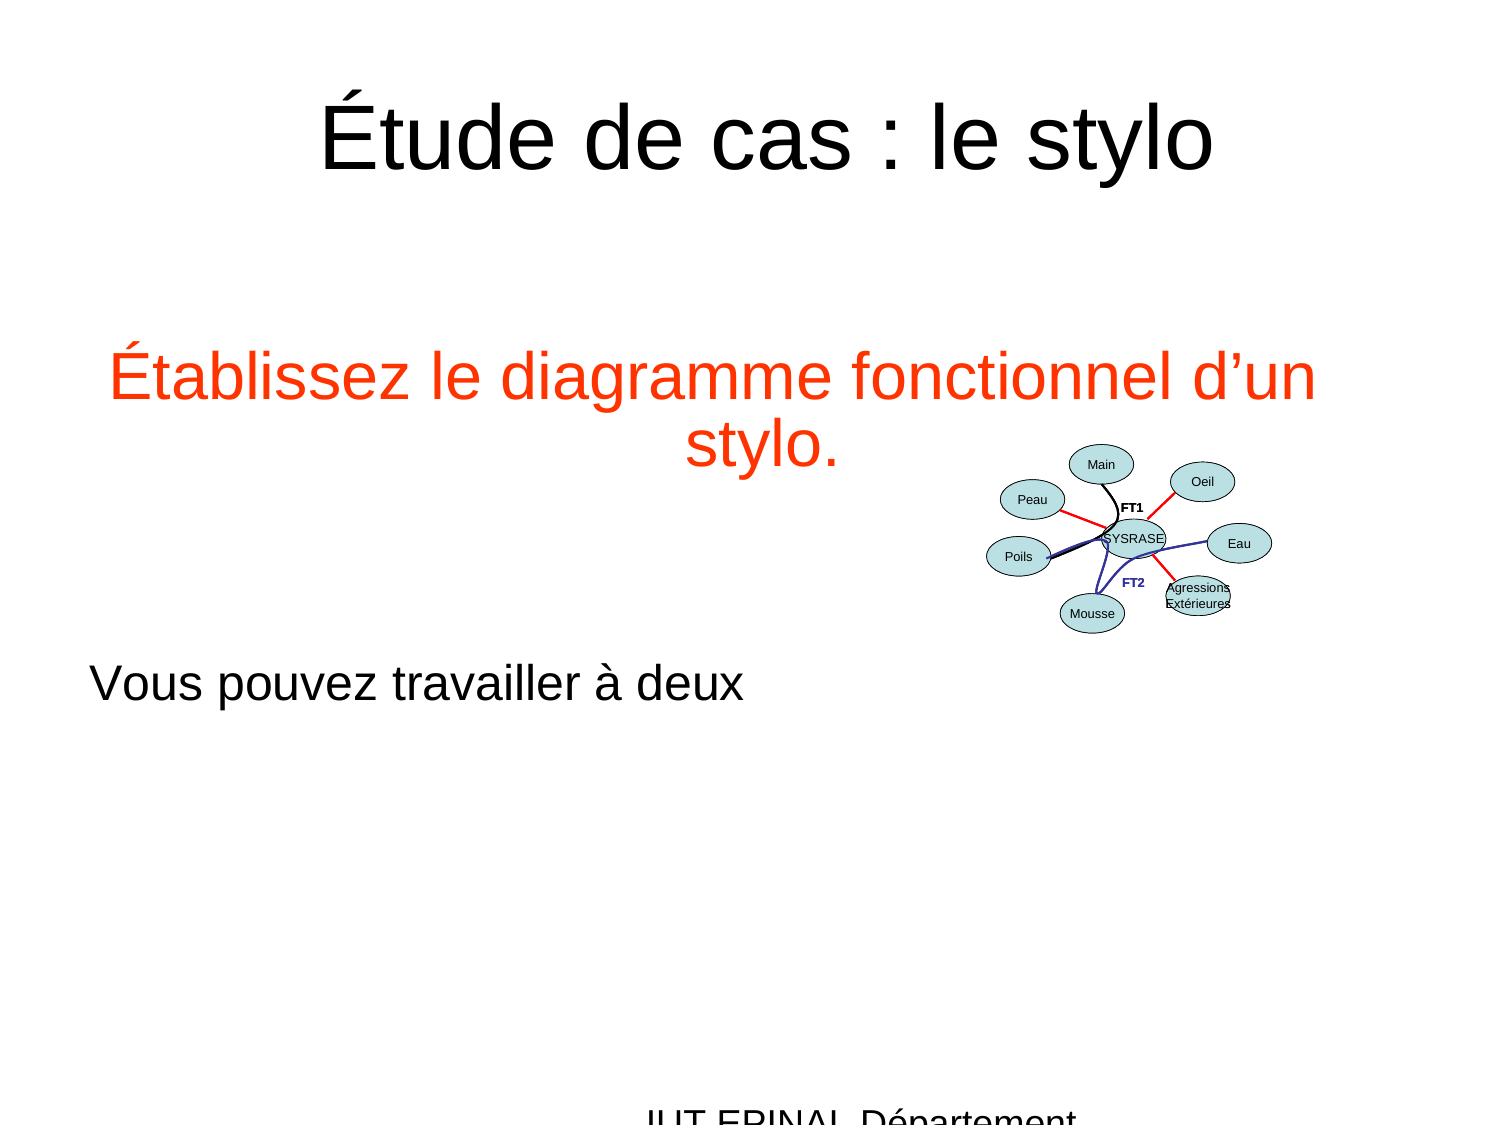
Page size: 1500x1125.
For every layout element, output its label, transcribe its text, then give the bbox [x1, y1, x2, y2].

picture [986, 444, 1273, 635]
list Établissez le diagramme fonctionnel d’un stylo. Vous pouvez travailler à deux [75, 337, 1353, 1005]
title Étude de cas : le stylo [75, 45, 1426, 233]
